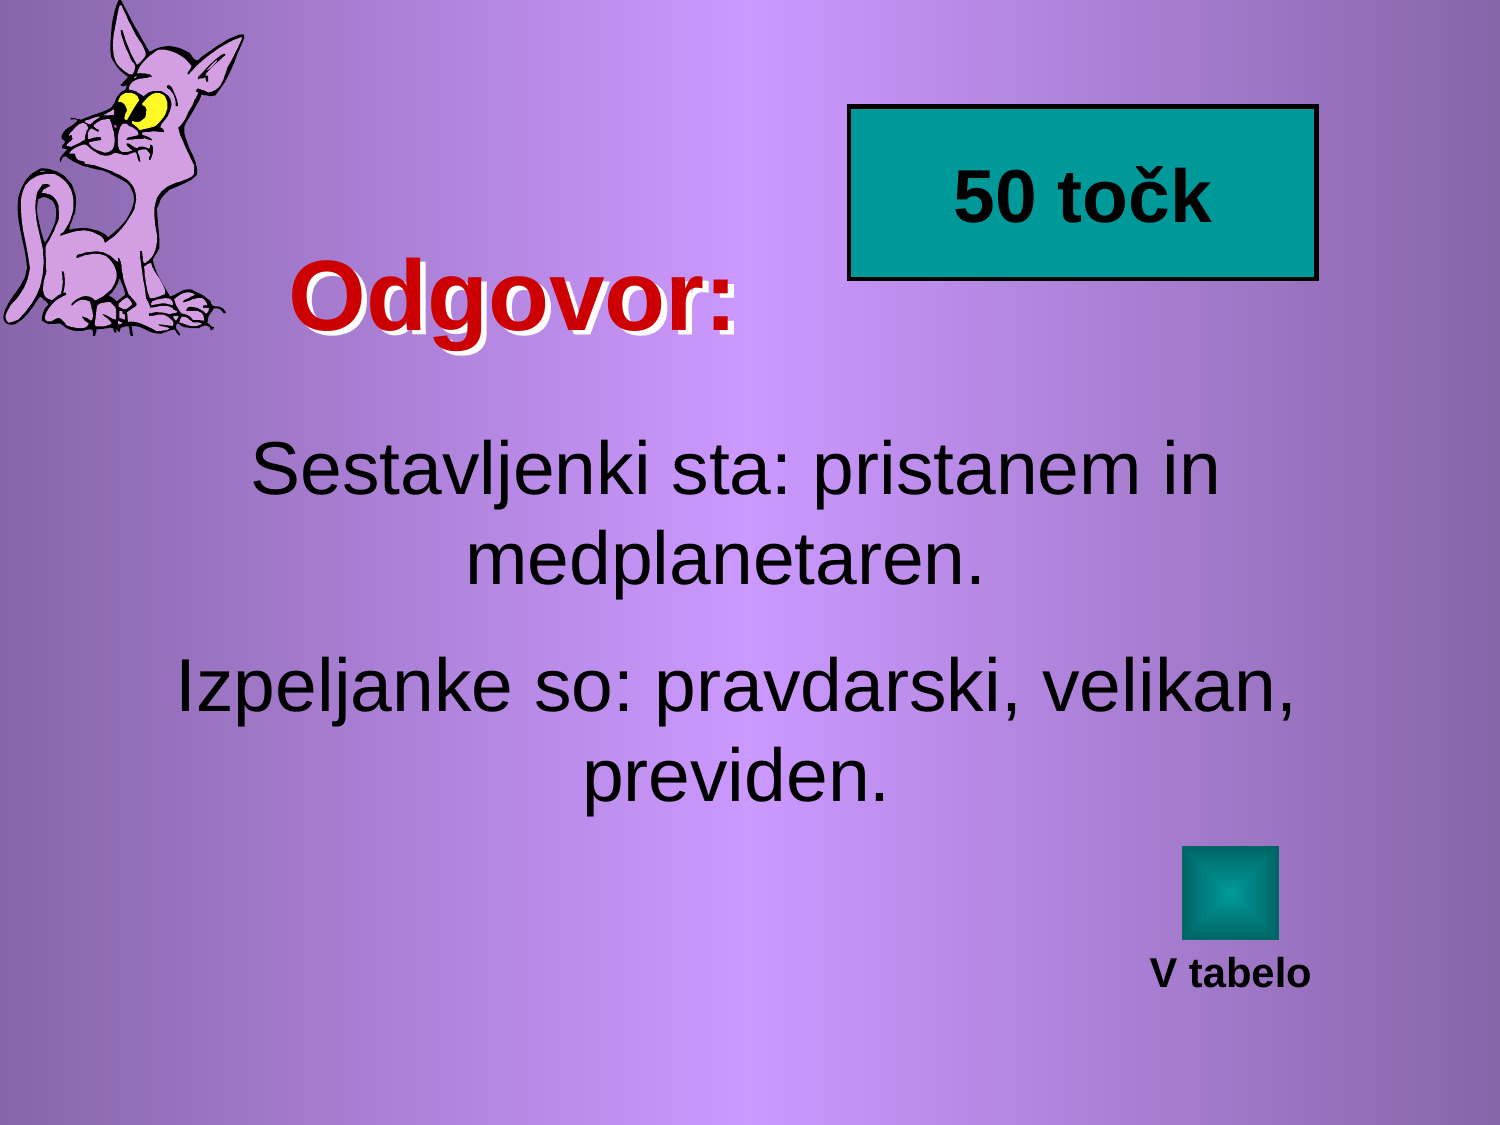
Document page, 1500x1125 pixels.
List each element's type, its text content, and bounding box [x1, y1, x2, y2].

text_box V tabelo [1056, 938, 1405, 1004]
text_box Sestavljenki sta: pristanem in medplanetaren. Izpeljanke so: pravdarski, velikan, previden. [100, 411, 1373, 825]
text_box 50 točk [848, 106, 1317, 280]
title Odgovor: [273, 222, 793, 359]
text_box [1182, 846, 1279, 940]
